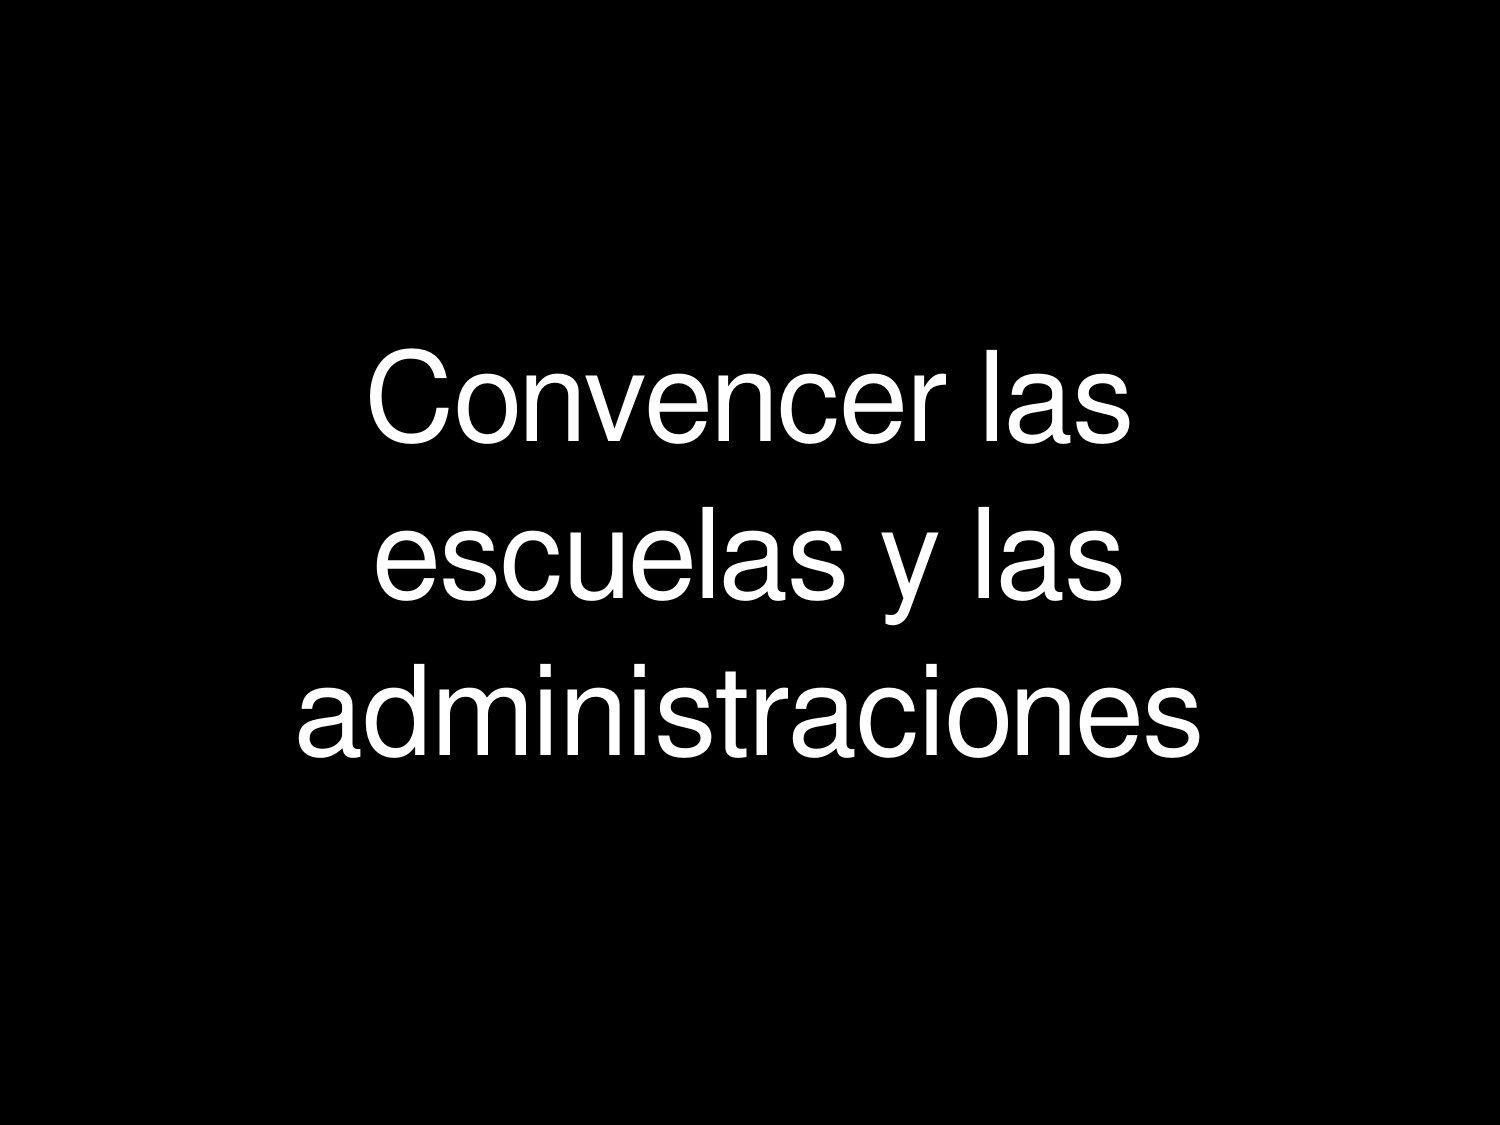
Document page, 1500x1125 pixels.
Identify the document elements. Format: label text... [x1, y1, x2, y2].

text_box Convencer las escuelas y las administraciones [35, 233, 1465, 892]
